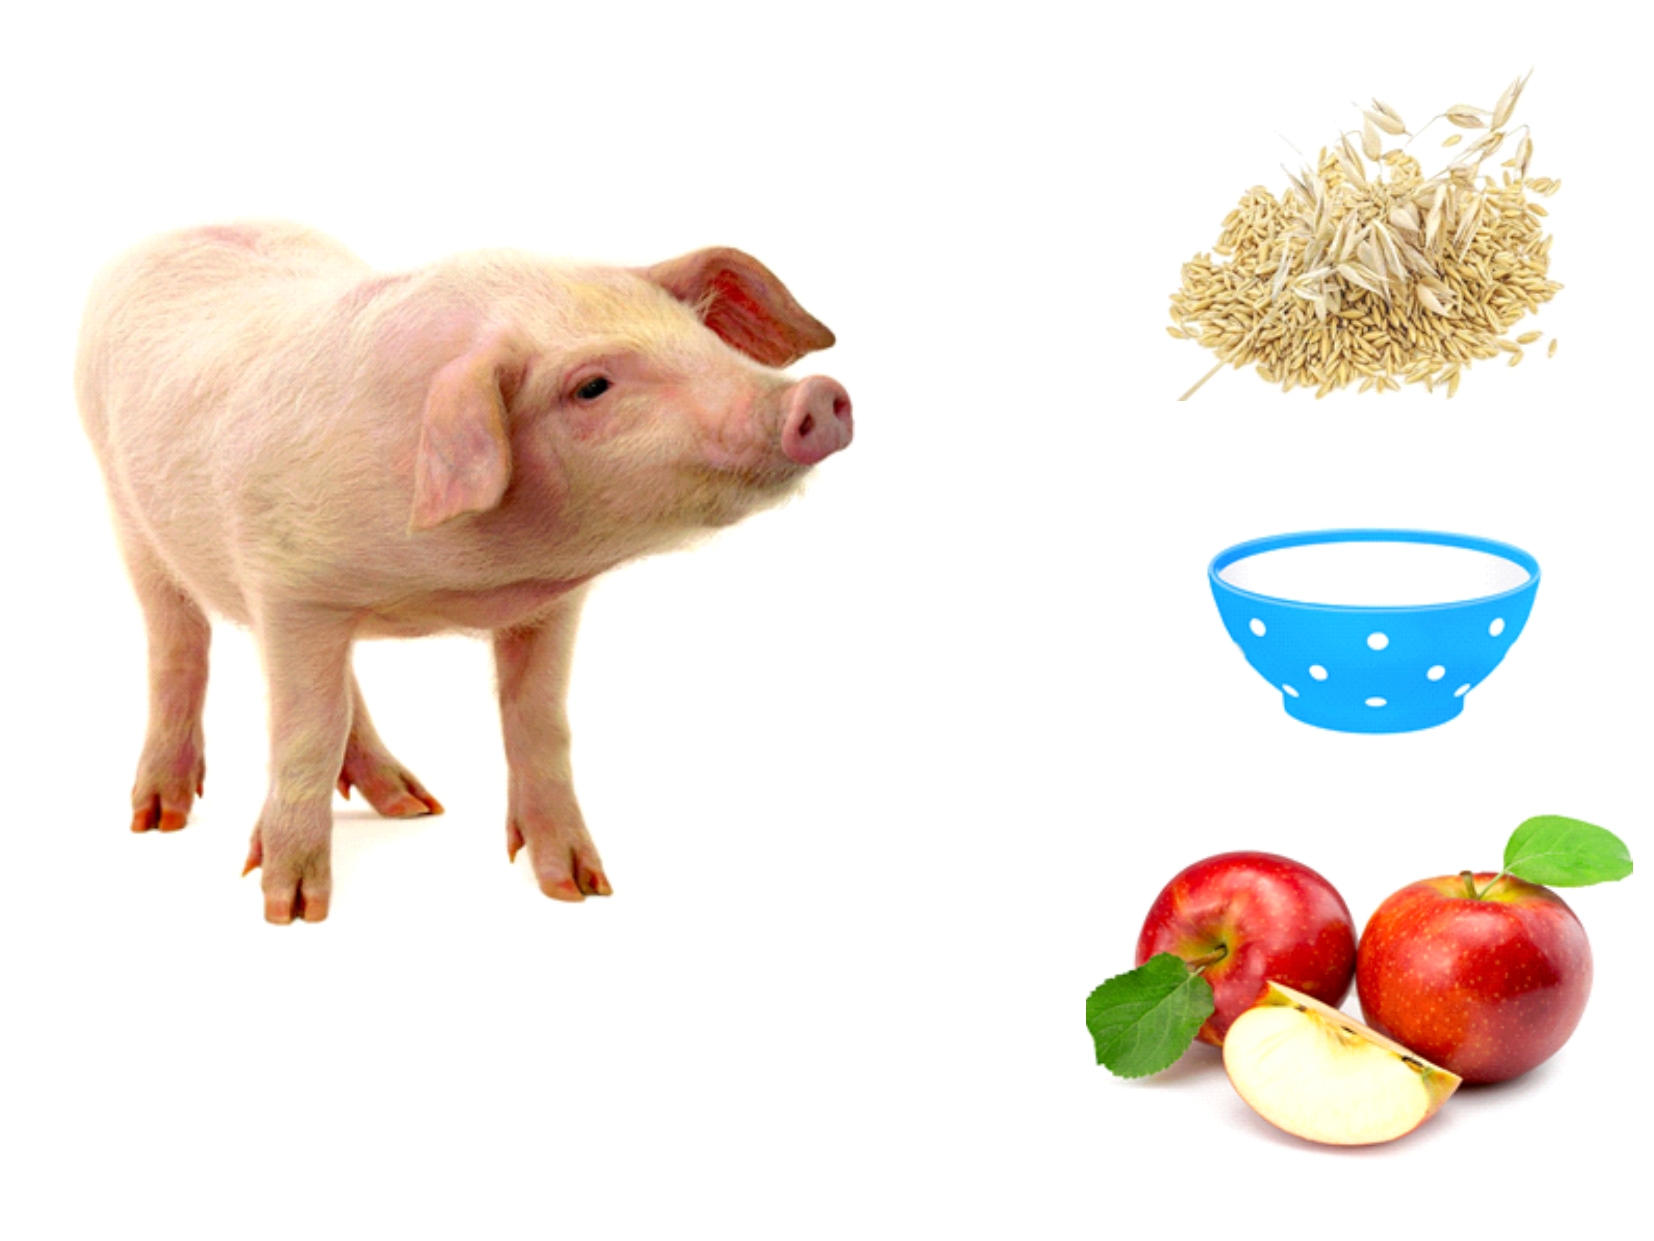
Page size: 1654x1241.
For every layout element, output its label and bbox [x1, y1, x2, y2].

picture [1129, 23, 1622, 792]
picture [53, 200, 879, 945]
picture [1086, 803, 1633, 1176]
